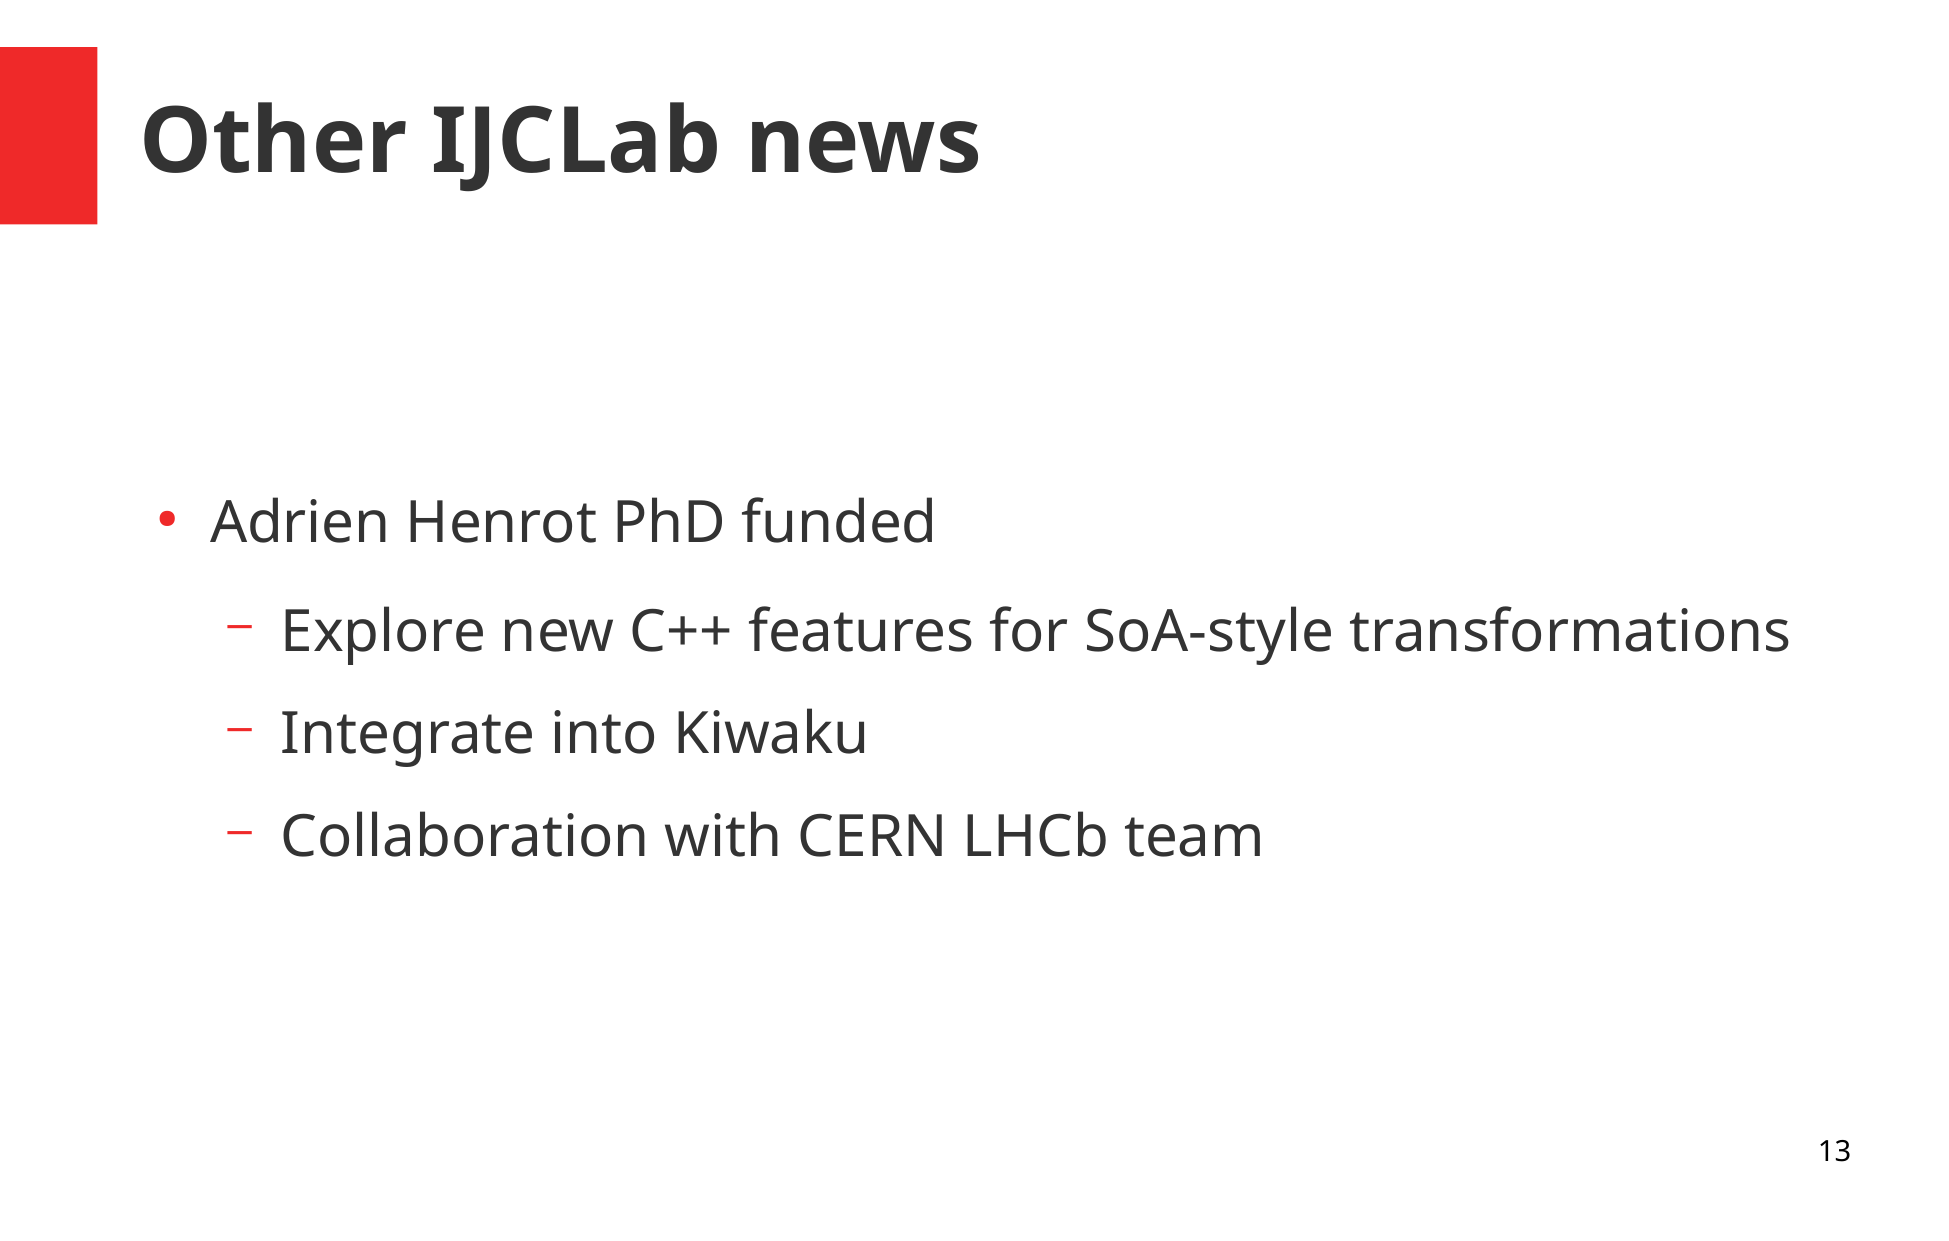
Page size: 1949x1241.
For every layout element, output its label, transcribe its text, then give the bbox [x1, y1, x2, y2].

list Adrien Henrot PhD funded Explore new C++ features for SoA-style transformations Integrate into Kiwaku Collaboration with CERN LHCb team [139, 224, 1810, 1130]
title Other IJCLab news [139, 49, 1852, 225]
